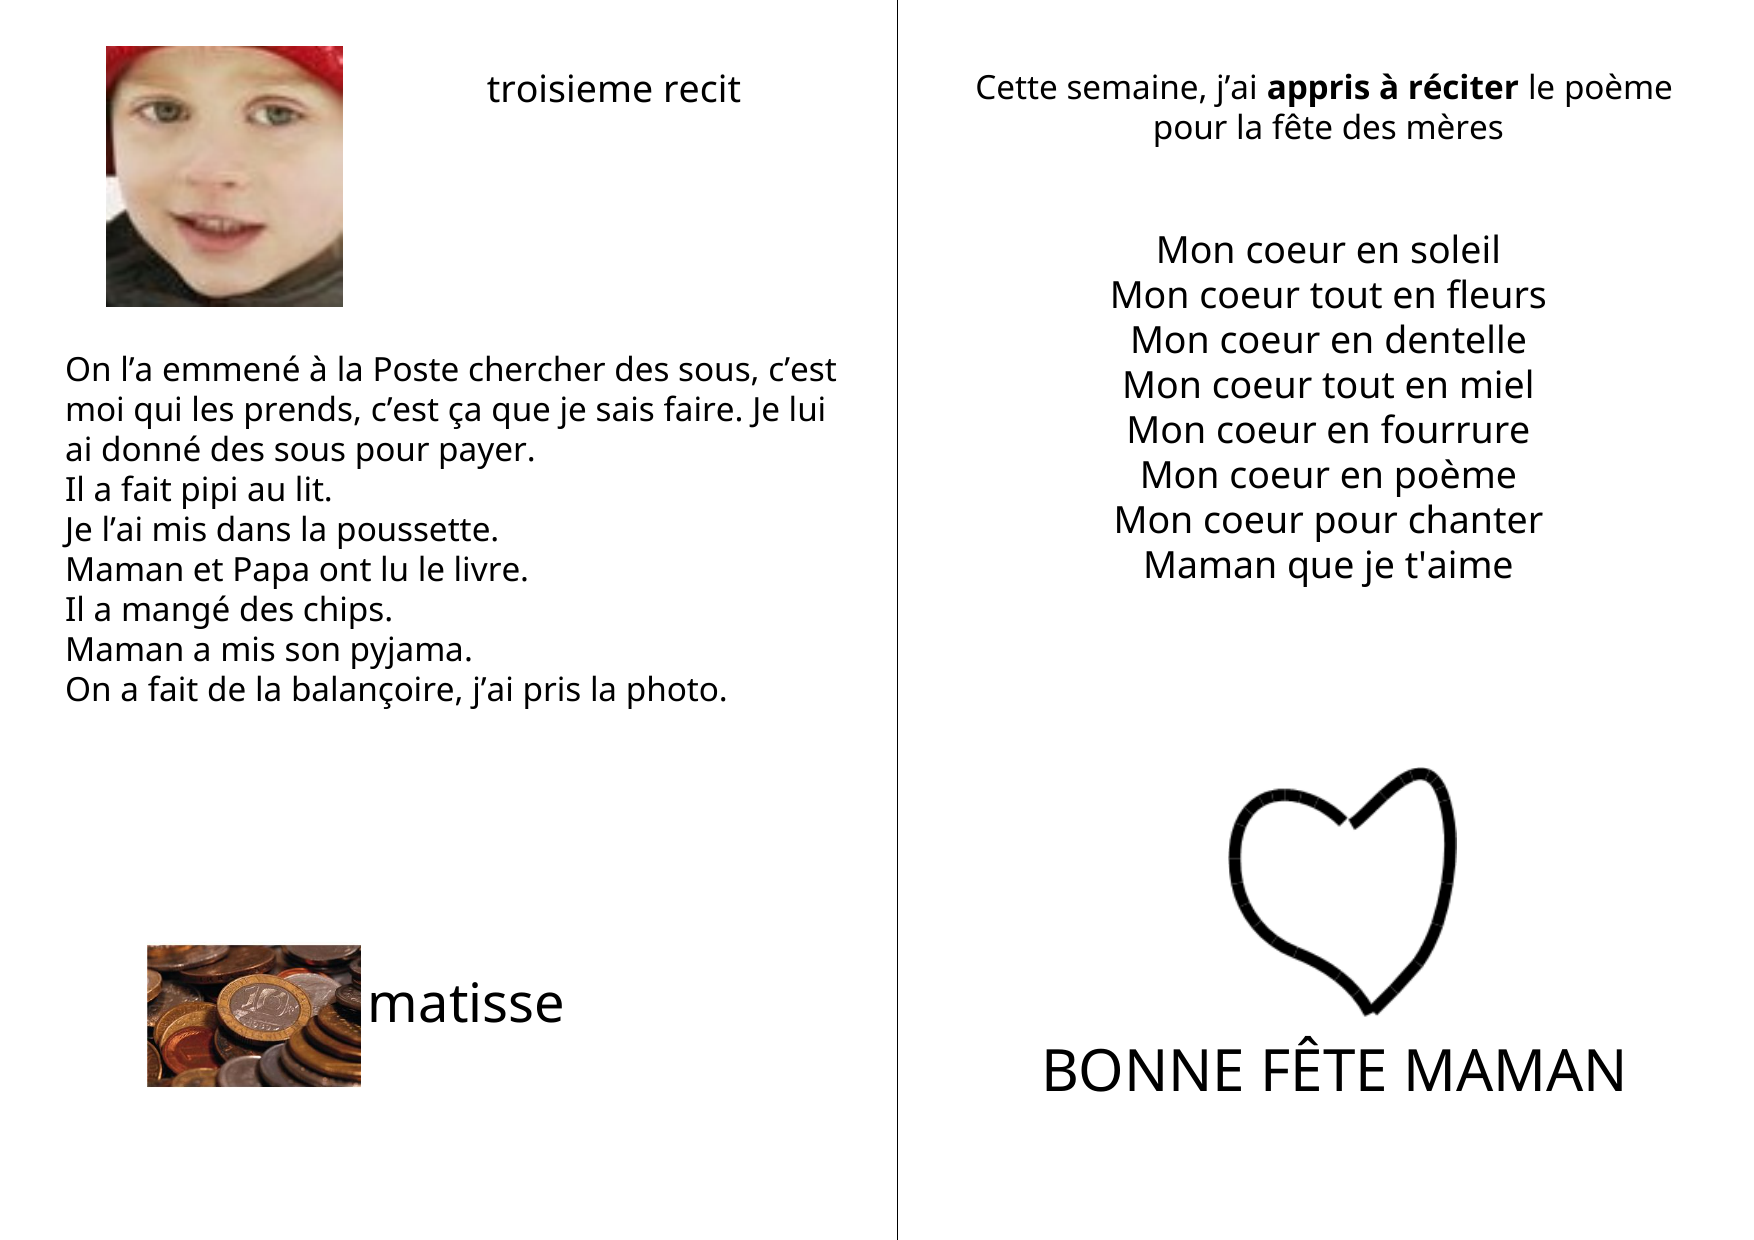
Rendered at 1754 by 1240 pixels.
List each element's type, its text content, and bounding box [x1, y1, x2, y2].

text_box BONNE FÊTE MAMAN [944, 1027, 1725, 1170]
text_box On l’a emmené à la Poste chercher des sous, c’est moi qui les prends, c’est ça que je sais faire. Je lui ai donné des sous pour payer. Il a fait pipi au lit. Je l’ai mis dans la poussette. Maman et Papa ont lu le livre. Il a mangé des chips. Maman a mis son pyjama. On a fait de la balançoire, j’ai pris la photo. [59, 342, 863, 945]
picture [147, 909, 361, 1122]
text_box matisse [361, 962, 674, 1093]
picture [106, 46, 343, 308]
text_box troisieme recit [377, 59, 851, 148]
picture [1228, 767, 1457, 1020]
text_box Cette semaine, j’ai appris à réciter le poème pour la fête des mères Mon coeur en soleil Mon coeur tout en fleurs Mon coeur en dentelle Mon coeur tout en miel Mon coeur en fourrure Mon coeur en poème Mon coeur pour chanter Maman que je t'aime [944, 35, 1713, 1027]
